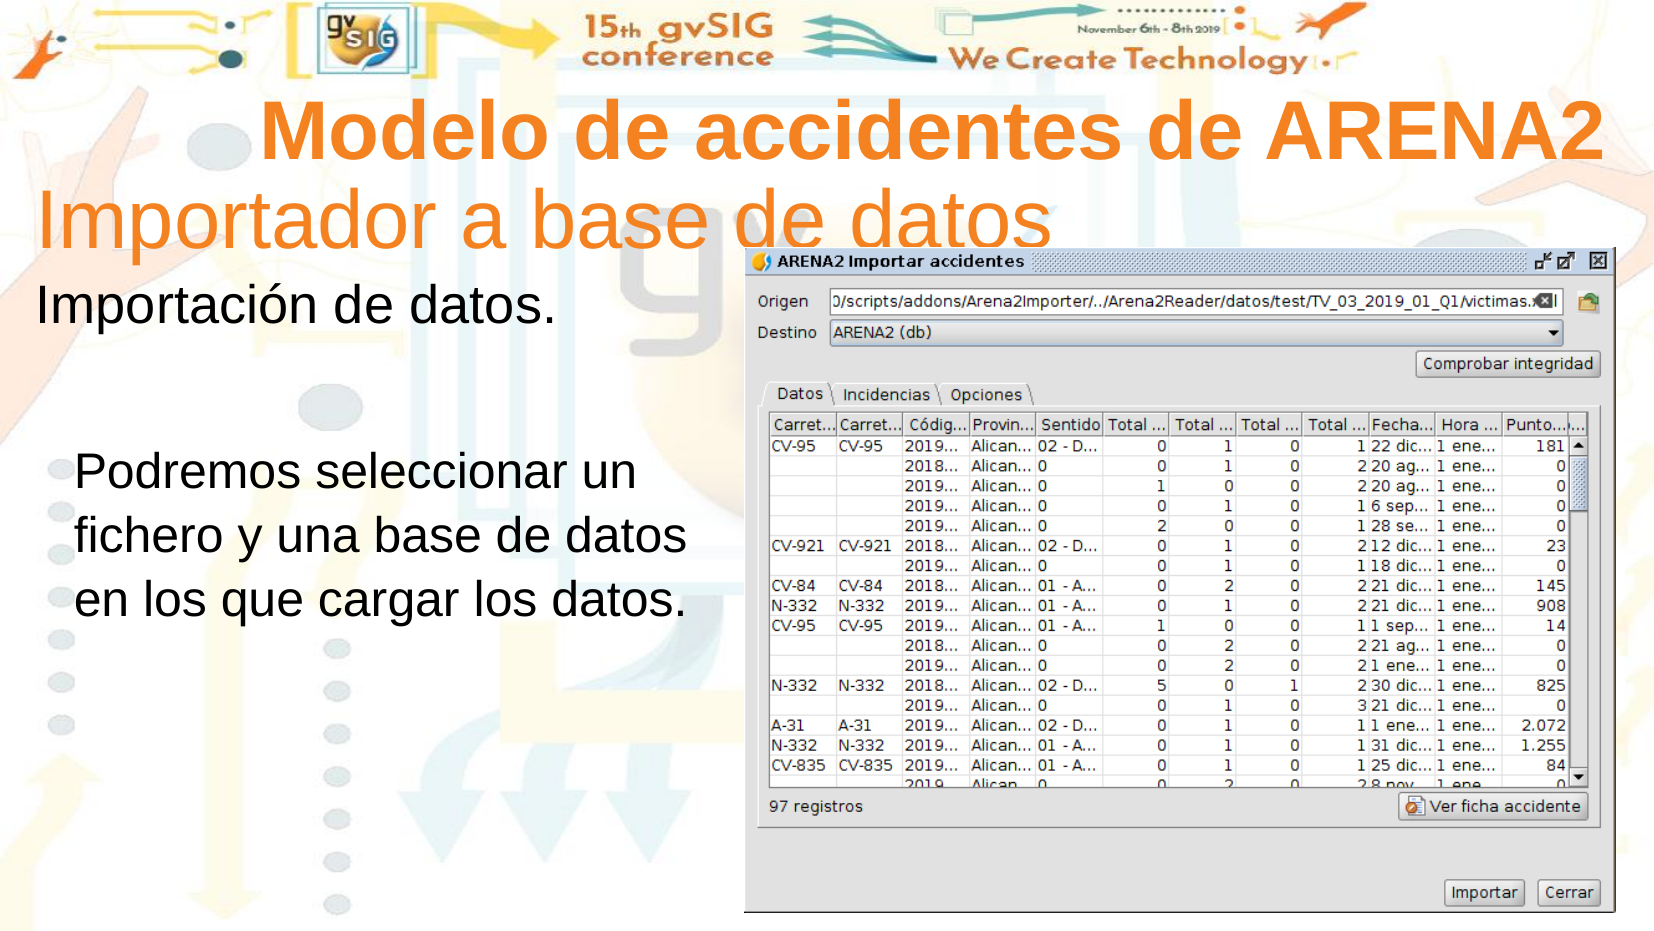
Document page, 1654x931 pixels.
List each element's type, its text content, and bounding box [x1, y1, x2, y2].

title Importador a base de datos [35, 167, 1616, 265]
text_box Importación de datos. [0, 265, 744, 892]
picture [0, 0, 1654, 931]
title Modelo de accidentes de ARENA2 [47, 84, 1607, 167]
